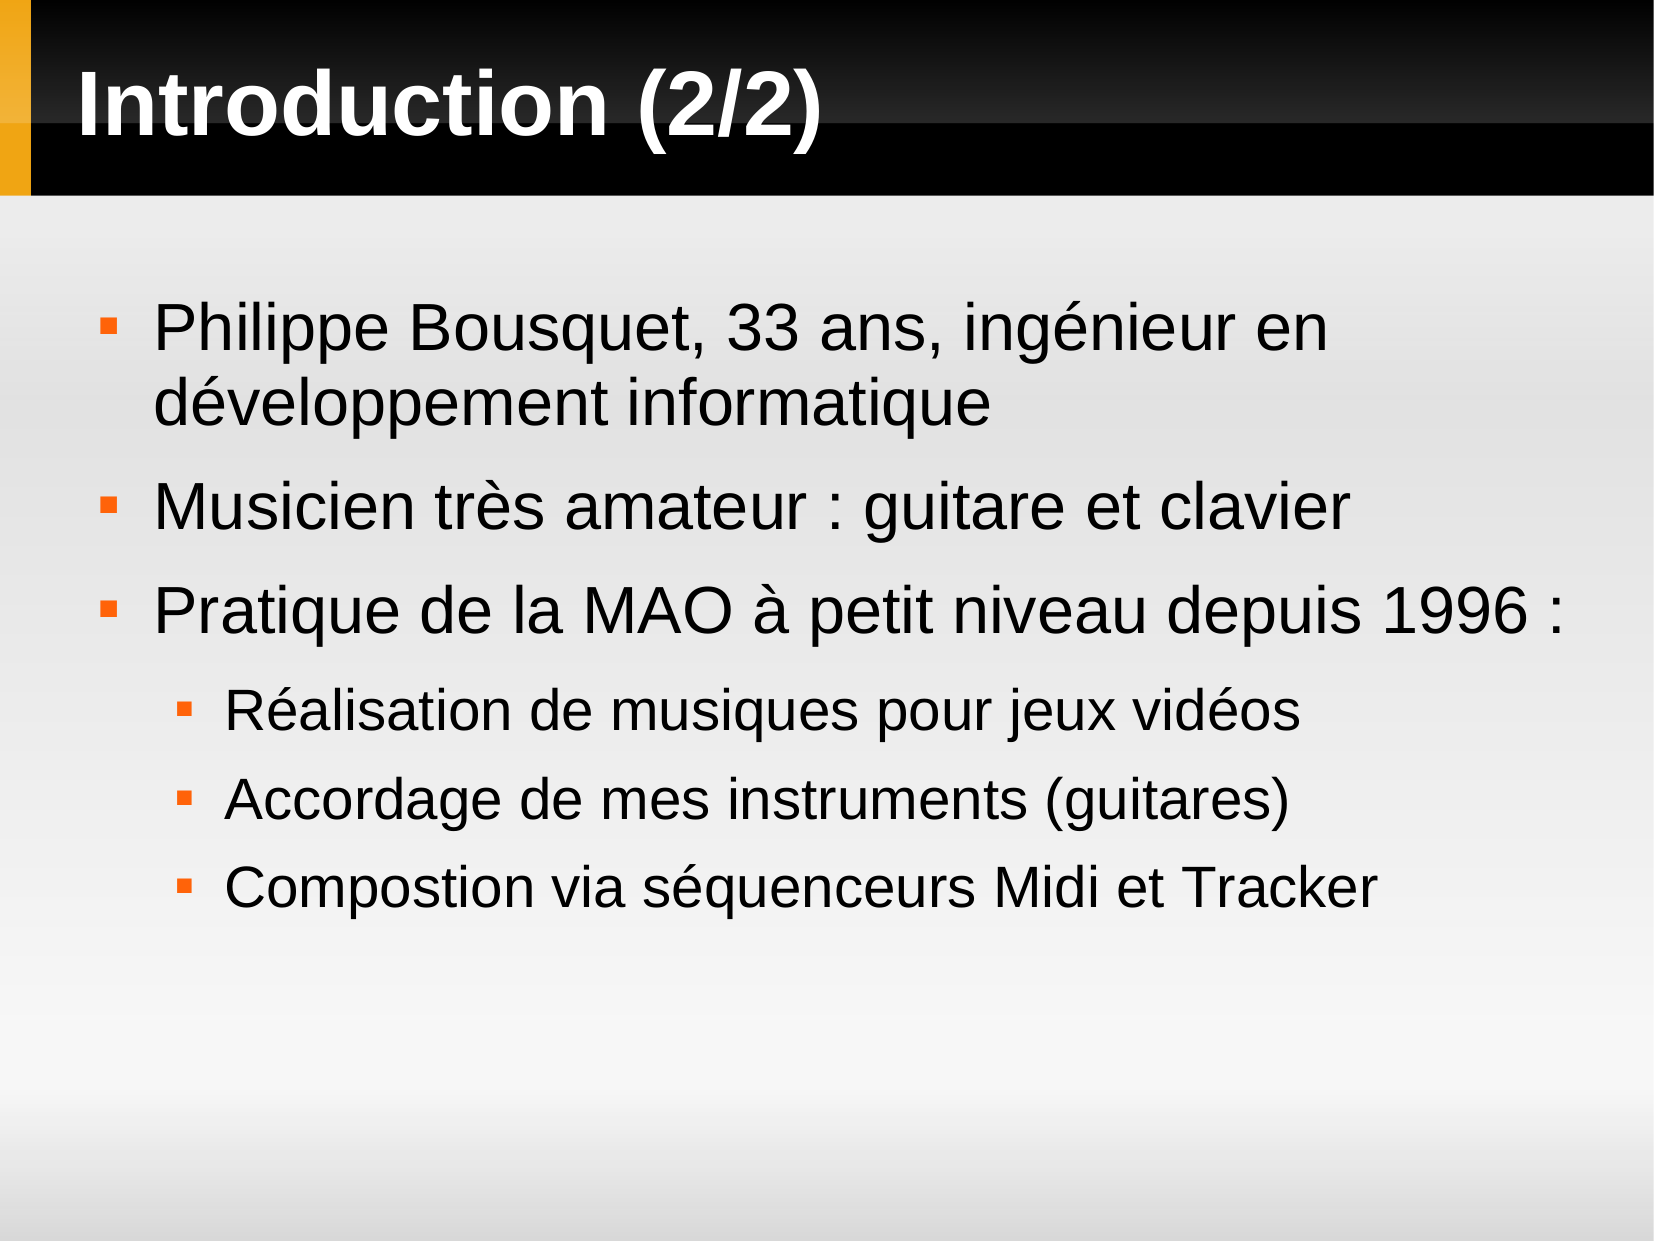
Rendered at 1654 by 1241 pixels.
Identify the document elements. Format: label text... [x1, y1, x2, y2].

list Philippe Bousquet, 33 ans, ingénieur en développement informatique Musicien très amateur : guitare et clavier Pratique de la MAO à petit niveau depuis 1996 : Réalisation de musiques pour jeux vidéos Accordage de mes instruments (guitares) Compostion via séquenceurs Midi et Tracker [82, 290, 1571, 1094]
picture [0, 0, 1654, 1241]
title Introduction (2/2) [76, 7, 1565, 200]
